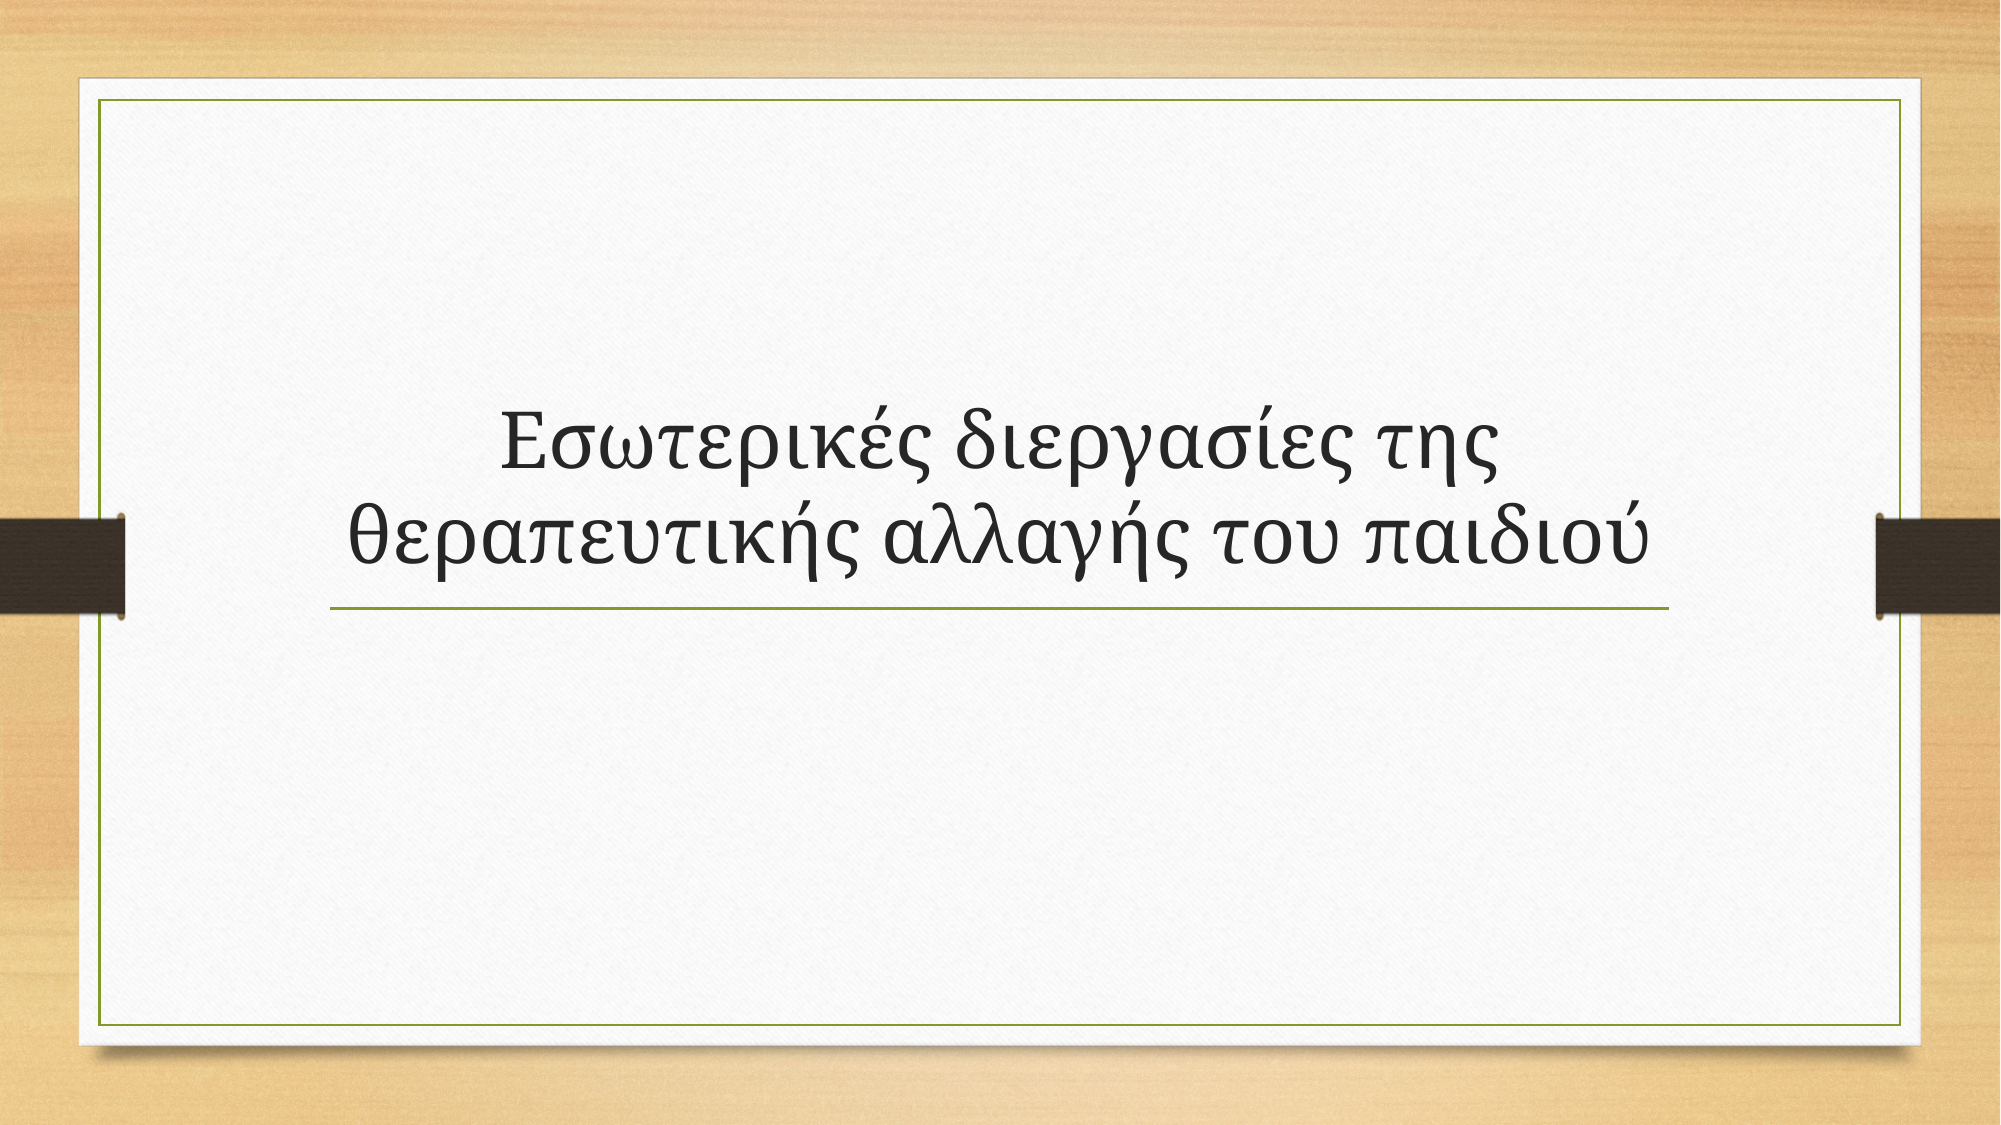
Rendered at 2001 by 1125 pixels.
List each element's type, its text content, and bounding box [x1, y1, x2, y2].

title Εσωτερικές διεργασίες της θεραπευτικής αλλαγής του παιδιού [330, 287, 1669, 587]
